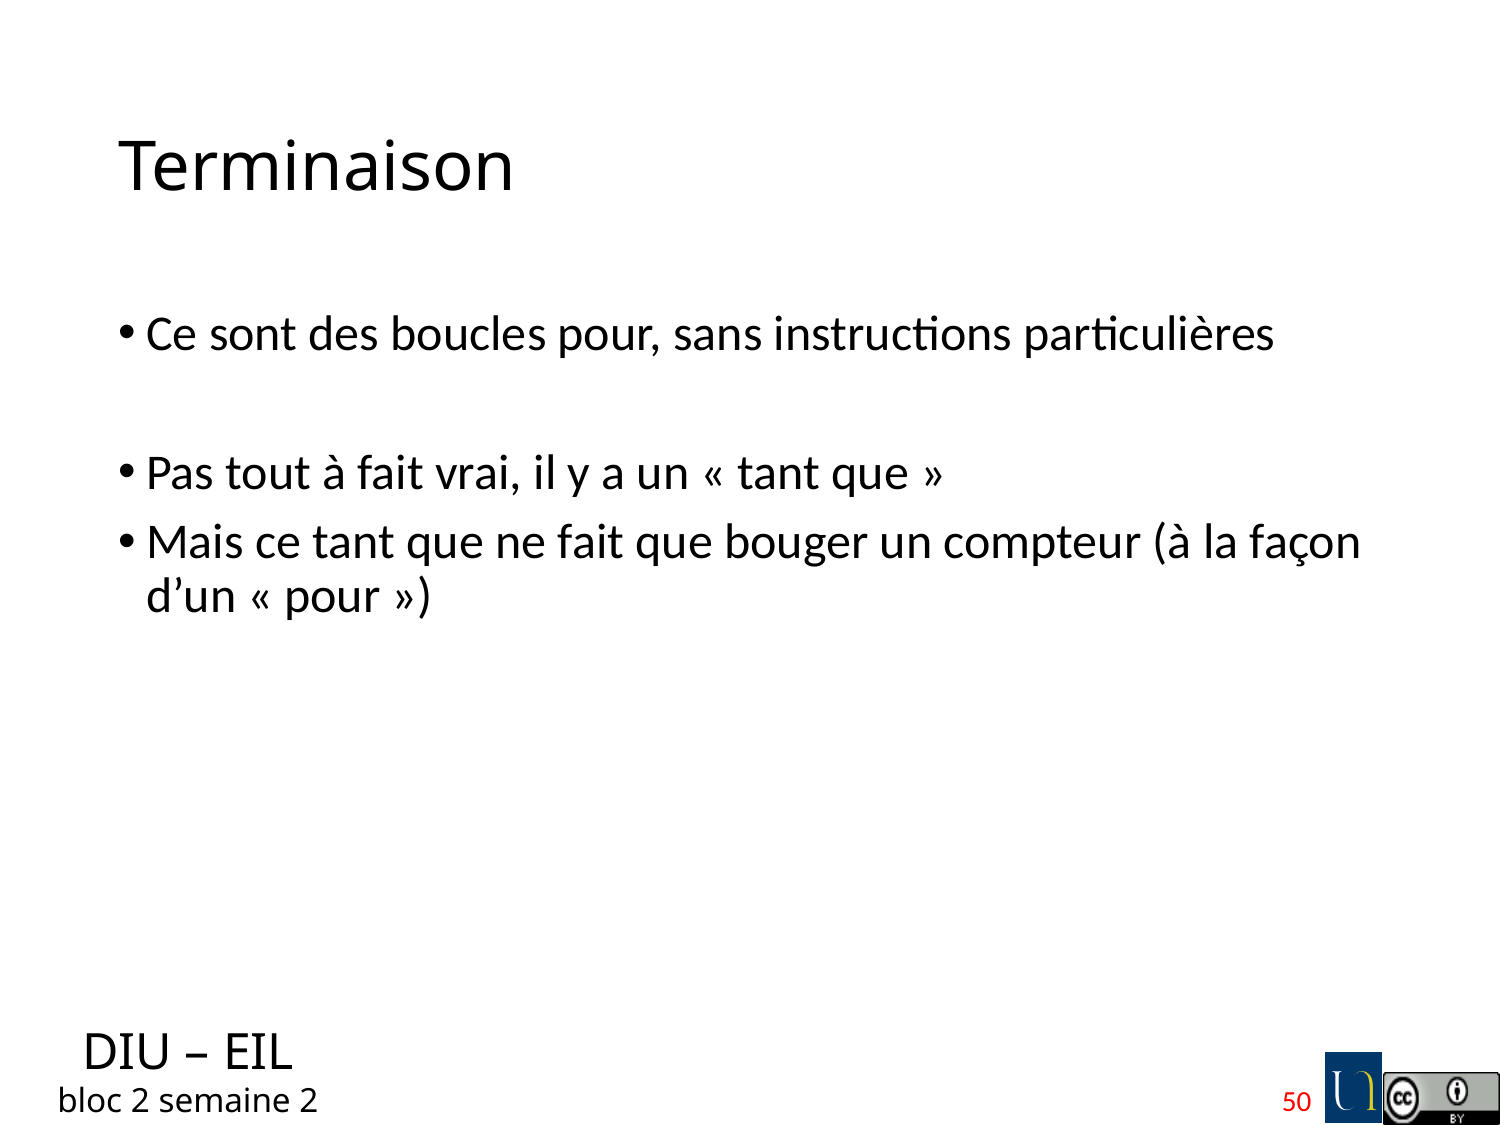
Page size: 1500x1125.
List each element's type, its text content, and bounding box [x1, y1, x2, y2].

list Ce sont des boucles pour, sans instructions particulières Pas tout à fait vrai, il y a un « tant que » Mais ce tant que ne fait que bouger un compteur (à la façon d’un « pour ») [103, 299, 1397, 1014]
picture [1325, 1052, 1382, 1123]
title Terminaison [103, 59, 1397, 278]
slide_number <numéro> [1240, 1070, 1327, 1125]
picture [1383, 1072, 1500, 1125]
